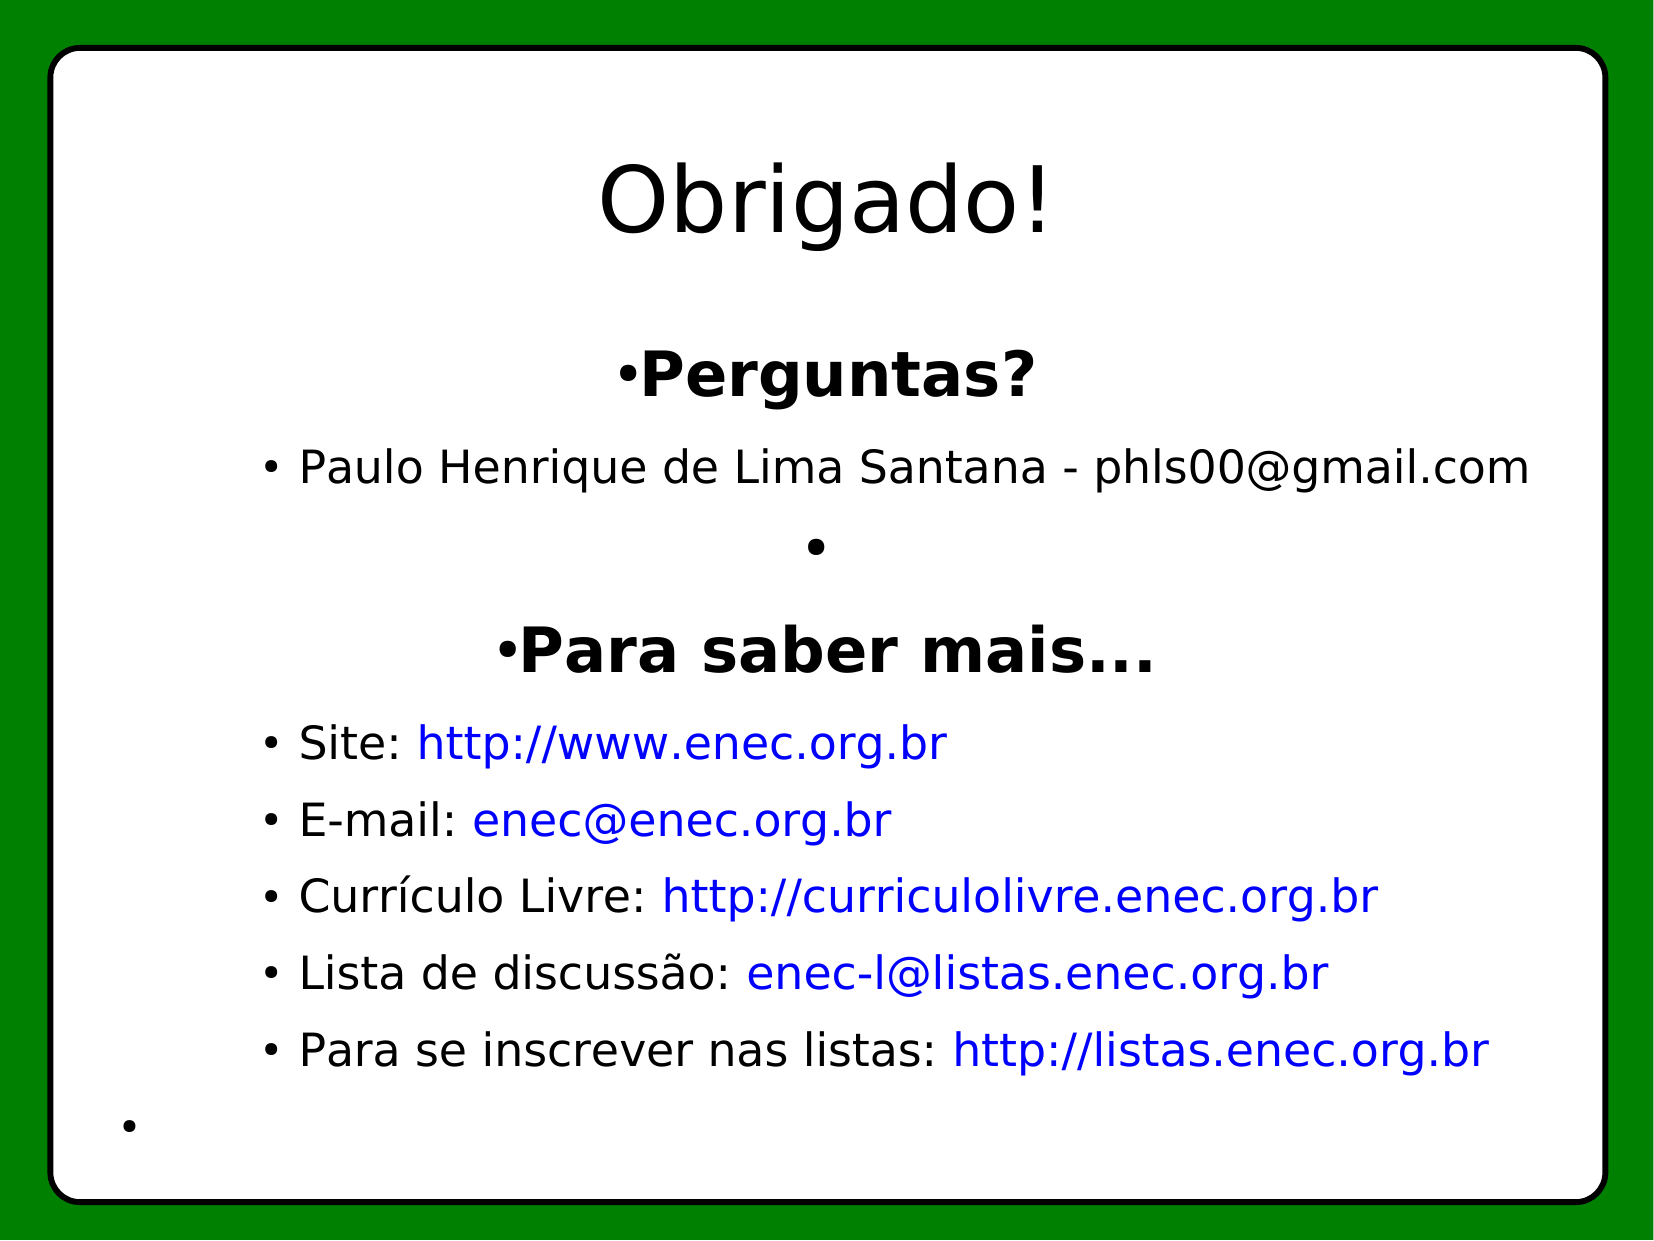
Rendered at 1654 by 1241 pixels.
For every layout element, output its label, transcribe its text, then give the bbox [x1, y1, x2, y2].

list Perguntas? Paulo Henrique de Lima Santana - phls00@gmail.com Para saber mais... Site: http://www.enec.org.br E-mail: enec@enec.org.br Currículo Livre: http://curriculolivre.enec.org.br Lista de discussão: enec-l@listas.enec.org.br Para se inscrever nas listas: http://listas.enec.org.br [121, 338, 1534, 1155]
title Obrigado! [121, 97, 1534, 305]
